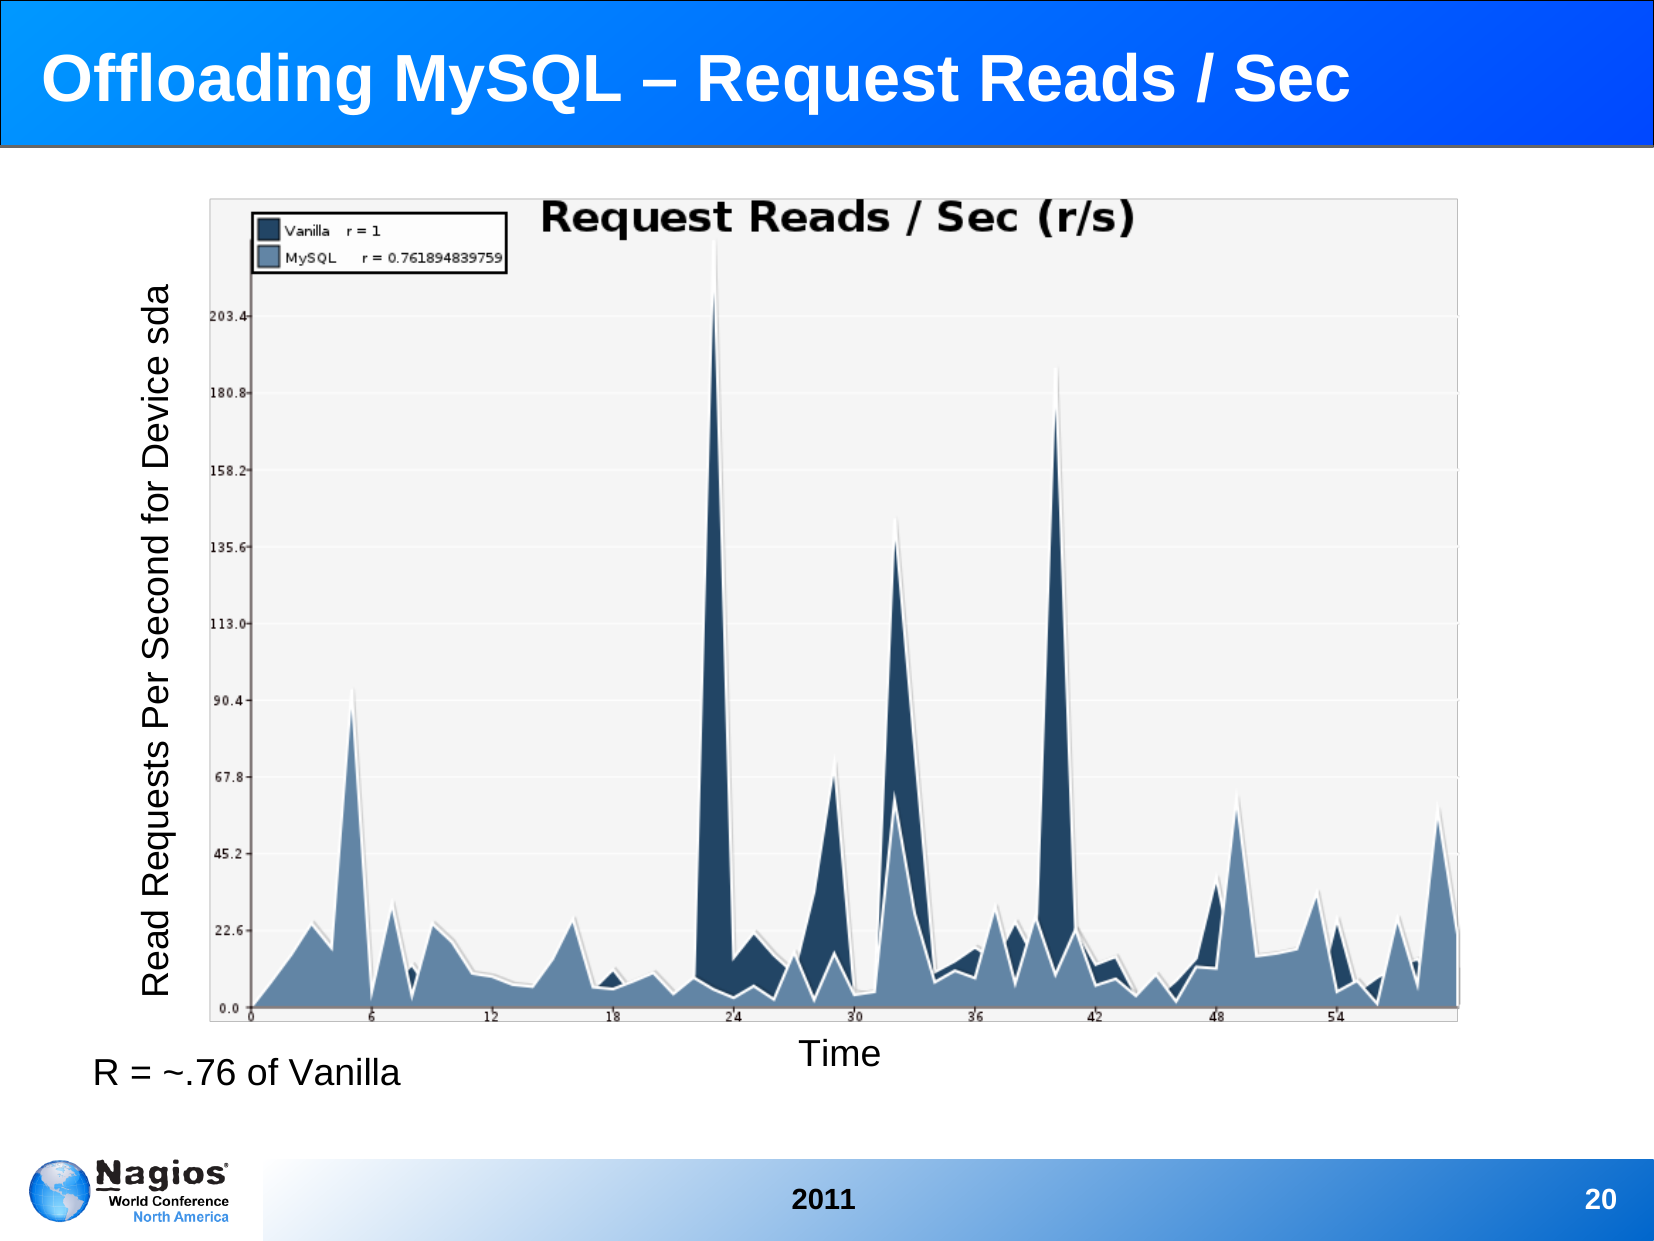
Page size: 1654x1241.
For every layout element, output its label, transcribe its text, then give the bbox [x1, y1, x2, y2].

picture [29, 1159, 229, 1235]
text_box Read Requests Per Second for Device sda [126, 270, 184, 1014]
text_box Time [783, 1036, 897, 1082]
title Offloading MySQL – Request Reads / Sec [41, 29, 1404, 127]
text_box R = ~.76 of Vanilla [77, 1044, 583, 1102]
picture [196, 185, 1472, 1036]
